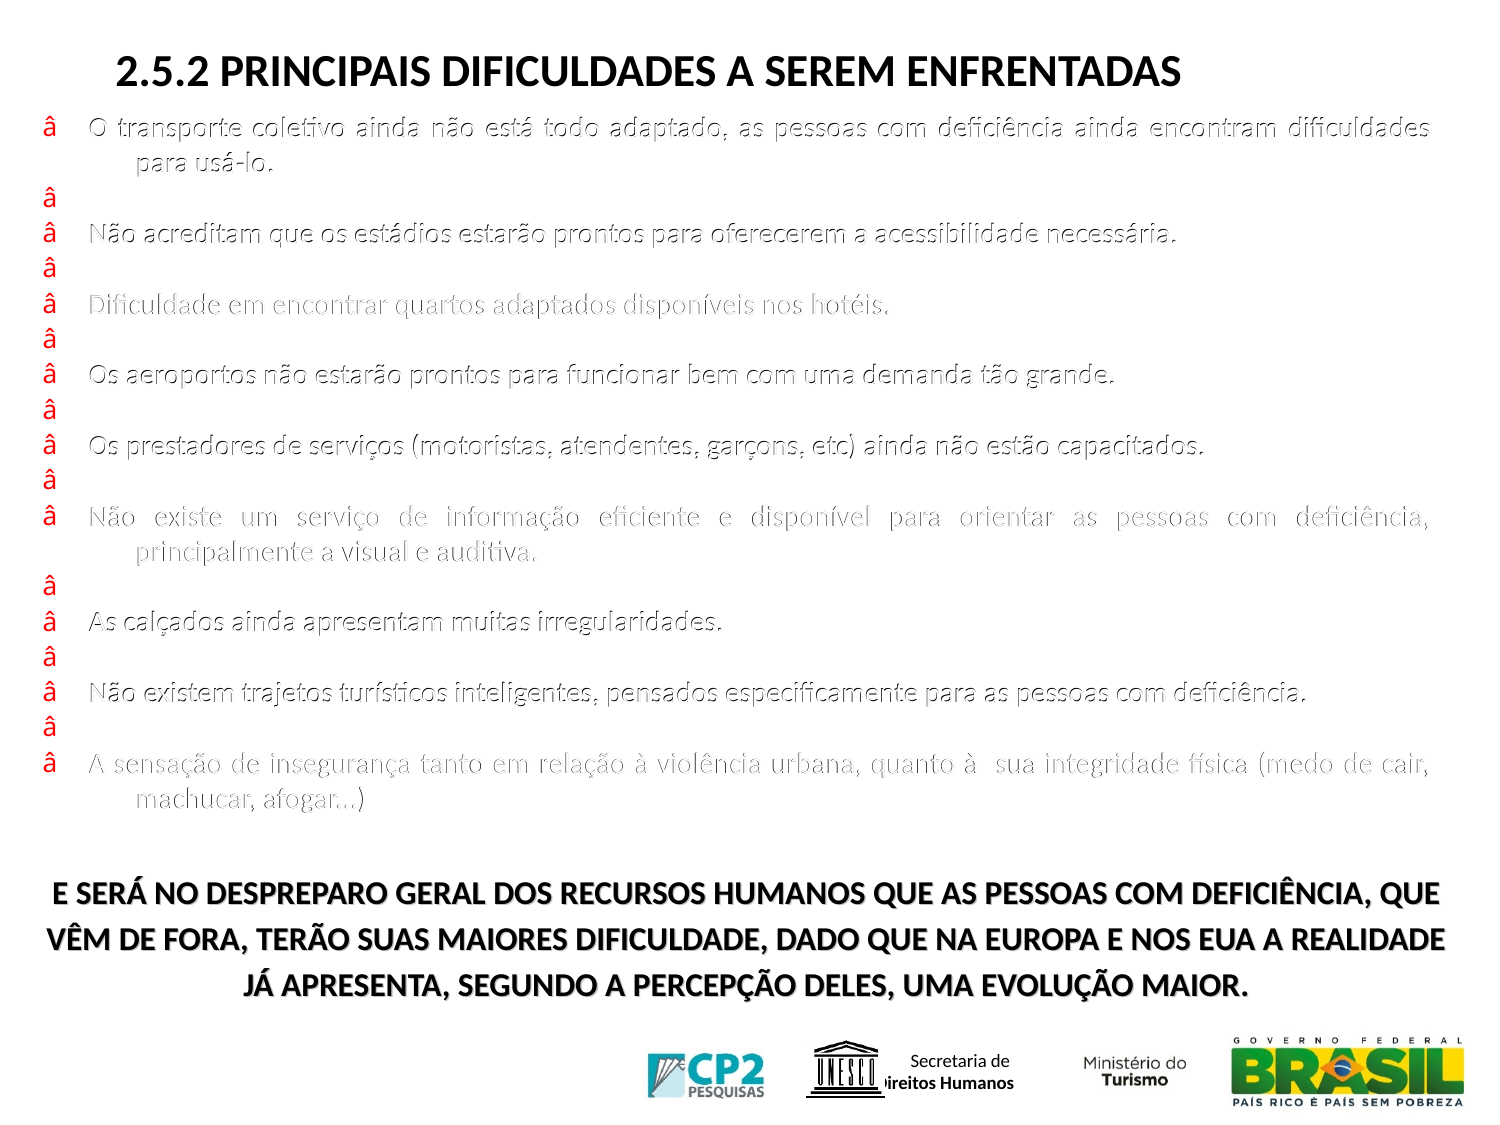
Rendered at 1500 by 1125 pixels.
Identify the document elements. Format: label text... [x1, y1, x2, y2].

text_box O transporte coletivo ainda não está todo adaptado, as pessoas com deficiência ainda encontram dificuldades para usá-lo. Não acreditam que os estádios estarão prontos para oferecerem a acessibilidade necessária. Dificuldade em encontrar quartos adaptados disponíveis nos hotéis. Os aeroportos não estarão prontos para funcionar bem com uma demanda tão grande. Os prestadores de serviços (motoristas, atendentes, garçons, etc) ainda não estão capacitados. Não existe um serviço de informação eficiente e disponível para orientar as pessoas com deficiência, principalmente a visual e auditiva. As calçados ainda apresentam muitas irregularidades. Não existem trajetos turísticos inteligentes, pensados especificamente para as pessoas com deficiência. A sensação de insegurança tanto em relação à violência urbana, quanto à sua integridade física (medo de cair, machucar, afogar...) [28, 102, 1447, 822]
text_box 2.5.2 Principais dificuldades a serem enfrentadas [100, 5, 1198, 102]
text_box E será no despreparo geral dos recursos humanos que as pessoas com deficiência, que vêm de fora, terão suas maiores dificuldade, dado que na Europa e nos EUA a realidade já apresenta, segundo a percepção deles, uma evolução maior. [14, 858, 1480, 1010]
